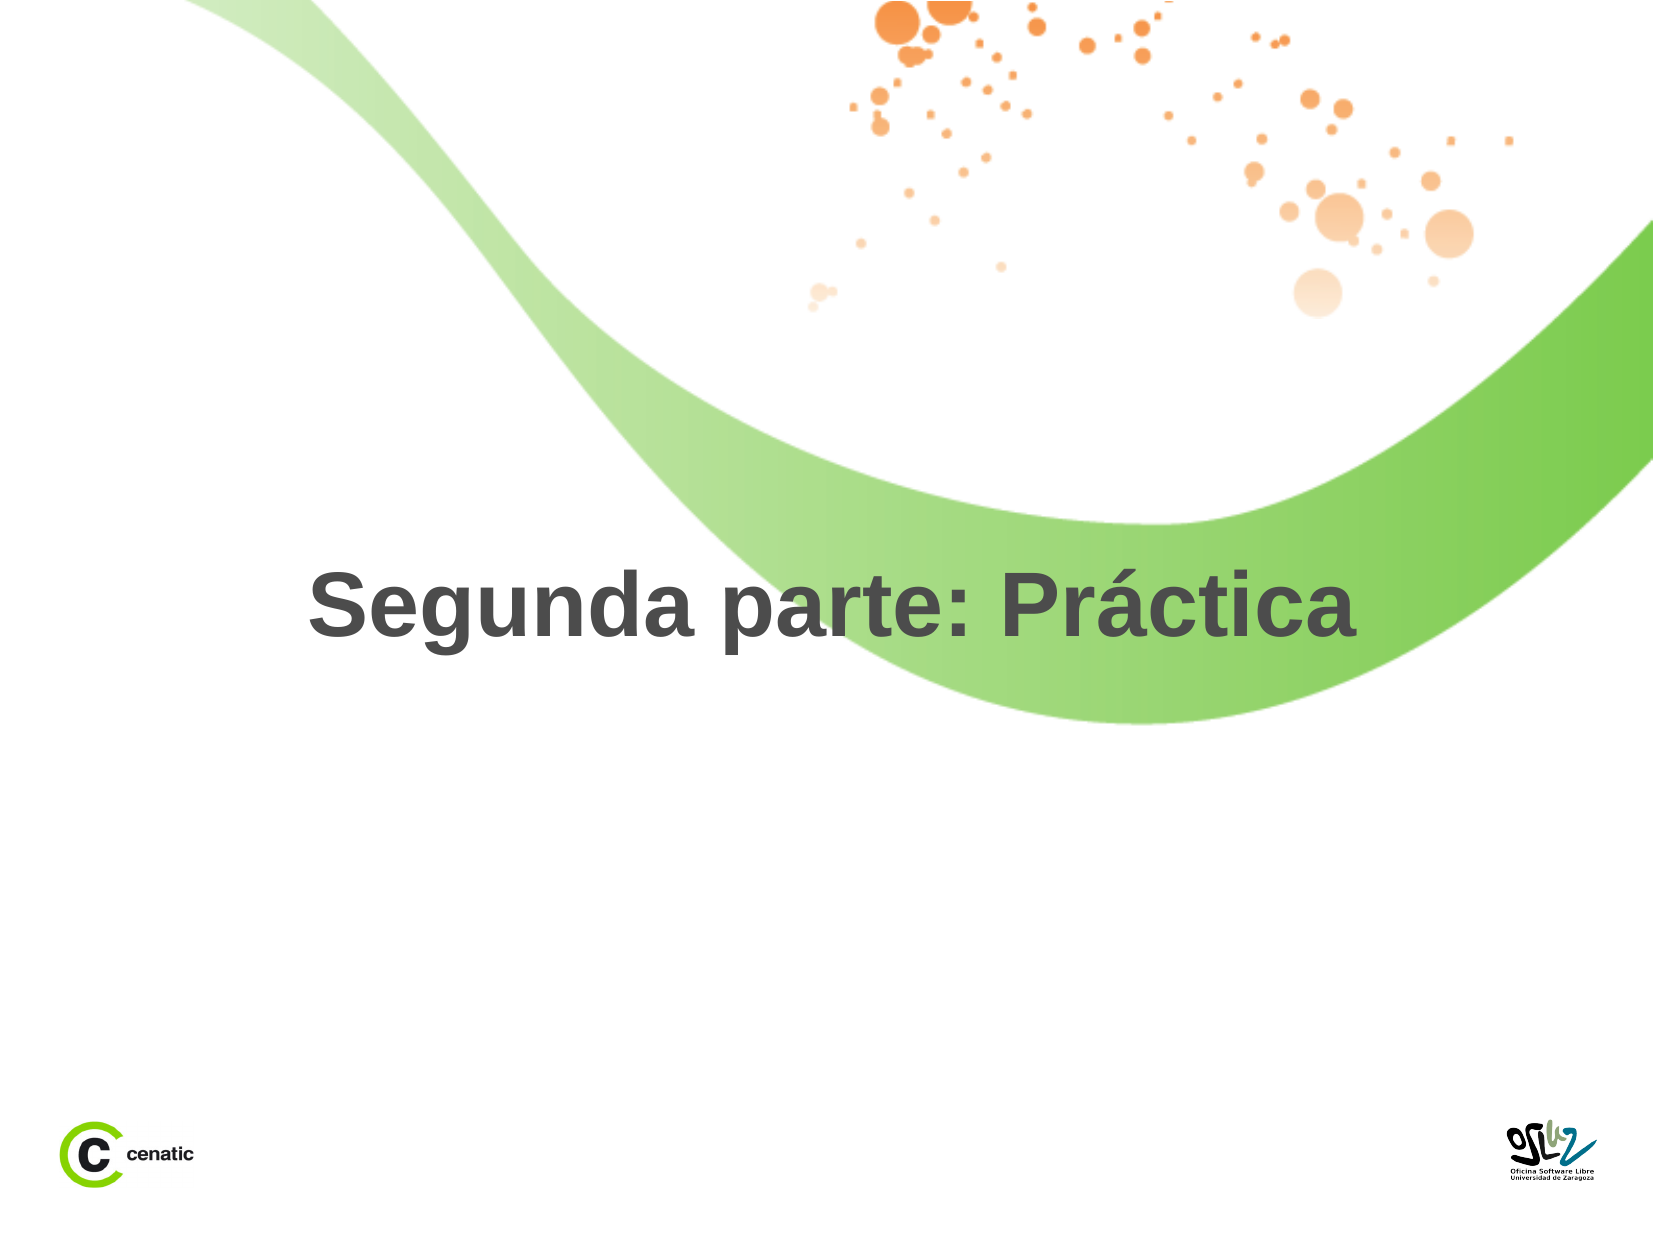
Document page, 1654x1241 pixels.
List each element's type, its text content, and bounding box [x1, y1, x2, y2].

picture [183, 0, 1653, 755]
picture [1505, 1119, 1600, 1182]
picture [59, 1121, 194, 1188]
title Segunda parte: Práctica [88, 501, 1577, 709]
